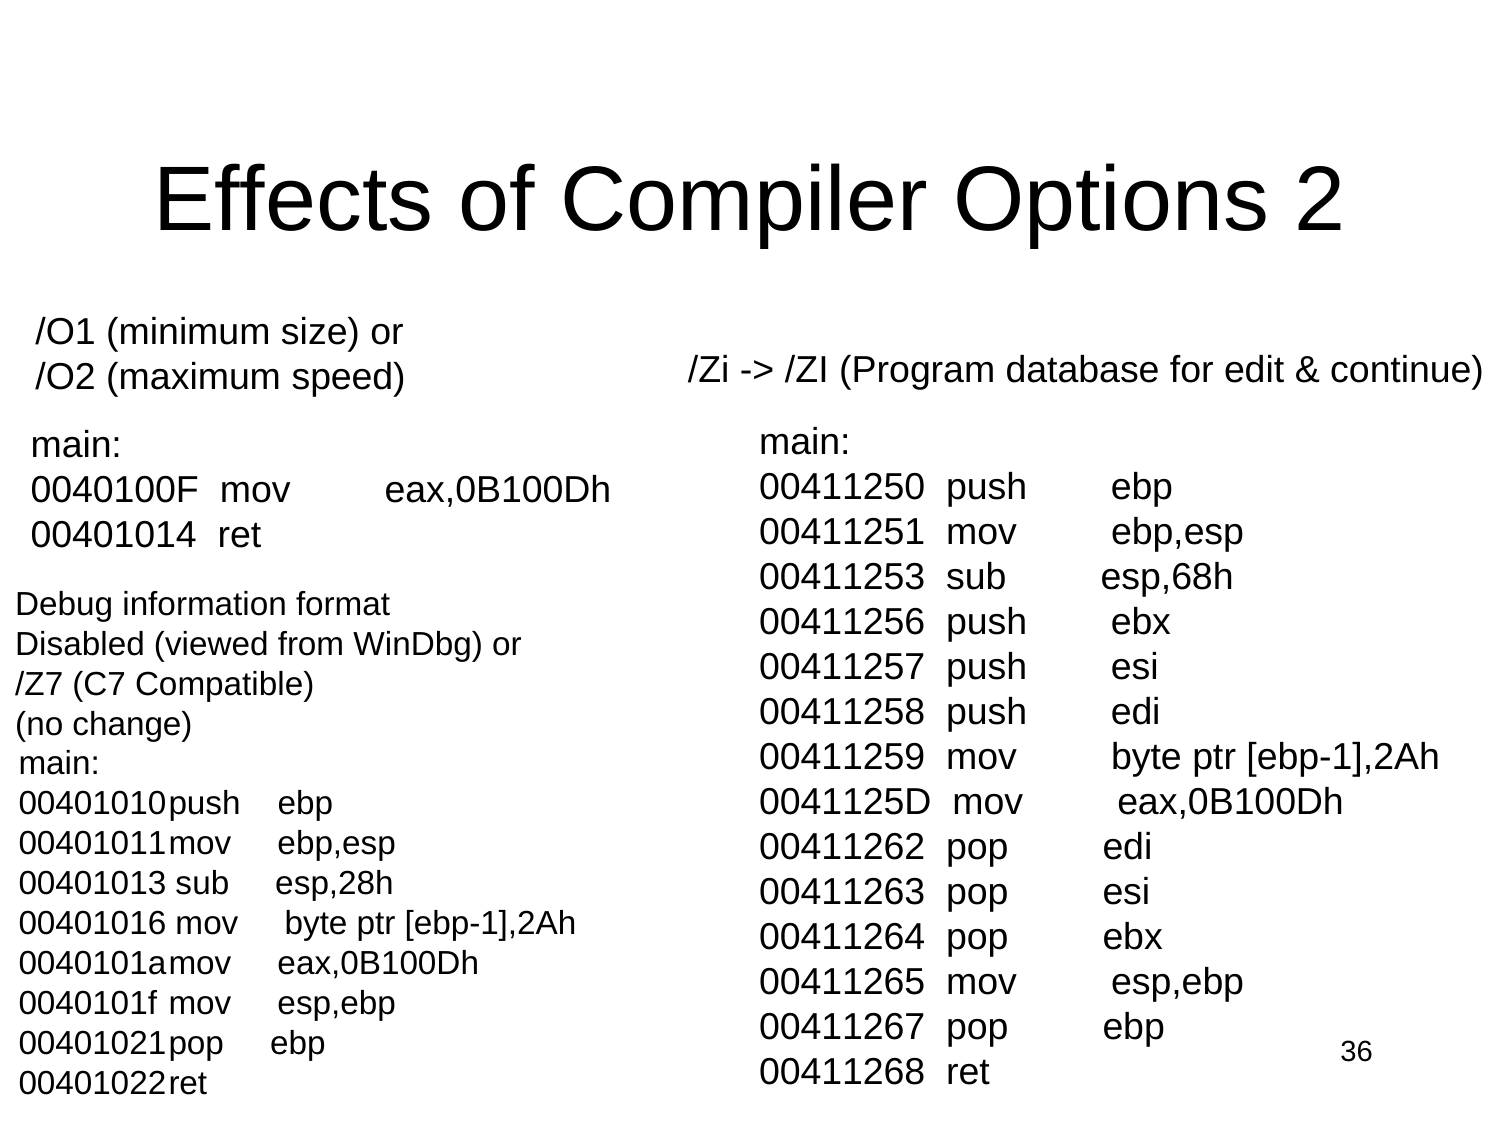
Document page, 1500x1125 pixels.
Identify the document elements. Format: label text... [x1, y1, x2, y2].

text_box Debug information format Disabled (viewed from WinDbg) or /Z7 (C7 Compatible) (no change) [0, 574, 538, 750]
text_box main: 00411250 push ebp 00411251 mov ebp,esp 00411253 sub esp,68h 00411256 push ebx 00411257 push esi 00411258 push edi 00411259 mov byte ptr [ebp-1],2Ah 0041125D mov eax,0B100Dh 00411262 pop edi 00411263 pop esi 00411264 pop ebx 00411265 mov esp,ebp 00411267 pop ebp 00411268 ret [744, 409, 1466, 1100]
text_box /Zi -> /ZI (Program database for edit & continue) [673, 337, 1500, 398]
text_box main: 00401010 push ebp 00401011 mov ebp,esp 00401013 sub esp,28h 00401016 mov byte ptr [ebp-1],2Ah 0040101a mov eax,0B100Dh 0040101f mov esp,ebp 00401021 pop ebp 00401022 ret [3, 733, 593, 1125]
text_box main: 0040100F mov eax,0B100Dh 00401014 ret [15, 412, 637, 563]
title Effects of Compiler Options 2 [112, 99, 1388, 288]
text_box /O1 (minimum size) or /O2 (maximum speed) [20, 299, 421, 406]
